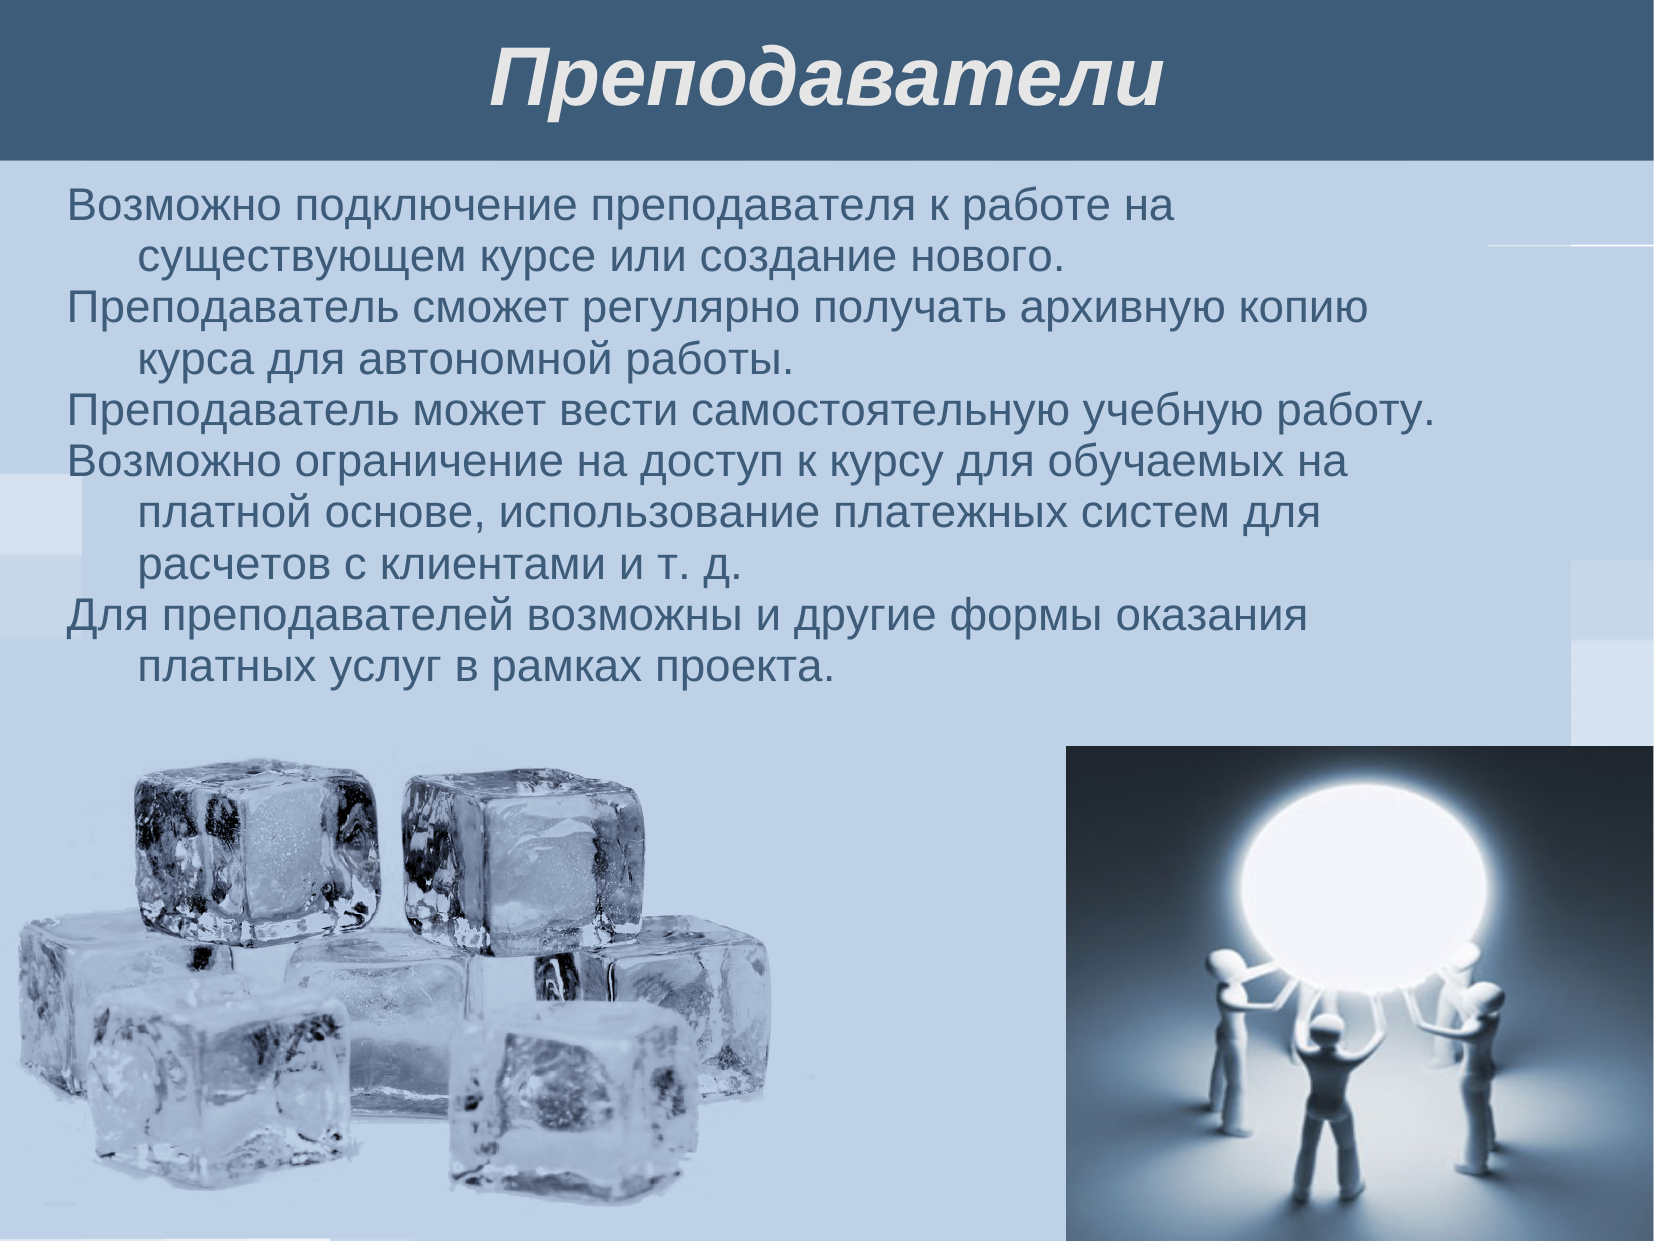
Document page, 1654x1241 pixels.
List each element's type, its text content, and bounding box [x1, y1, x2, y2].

title Преподаватели [121, 19, 1534, 227]
picture [0, 0, 1654, 1241]
list Возможно подключение преподавателя к работе на существующем курсе или создание нового. Преподаватель сможет регулярно получать архивную копию курса для автономной работы. Преподаватель может вести самостоятельную учебную работу. Возможно ограничение на доступ к курсу для обучаемых на платной основе, использование платежных систем для расчетов с клиентами и т. д. Для преподавателей возможны и другие формы оказания платных услуг в рамках проекта. [54, 178, 1446, 961]
